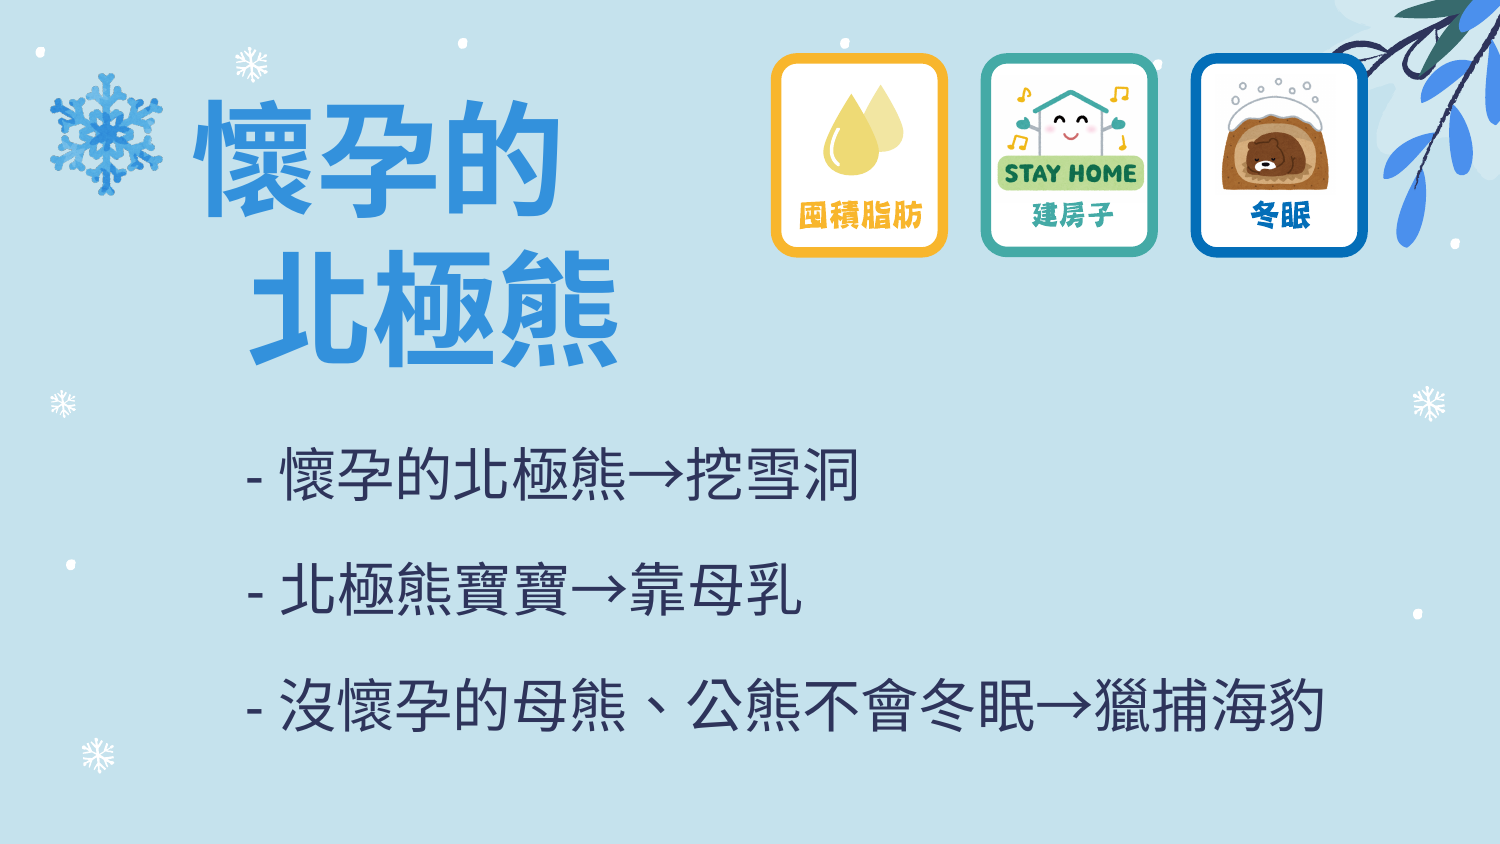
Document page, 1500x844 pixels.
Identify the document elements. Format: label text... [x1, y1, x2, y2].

picture [770, 52, 949, 258]
text_box -沒懷孕的母熊、公熊不會冬眠→獵捕海豹 [230, 653, 1500, 748]
picture [980, 52, 1158, 258]
picture [38, 66, 177, 204]
picture [1190, 52, 1368, 258]
title 懷孕的 北極熊 [176, 66, 1009, 344]
text_box -北極熊寶寶→靠母乳 [231, 538, 1417, 633]
text_box -懷孕的北極熊→挖雪洞 [230, 422, 1167, 517]
